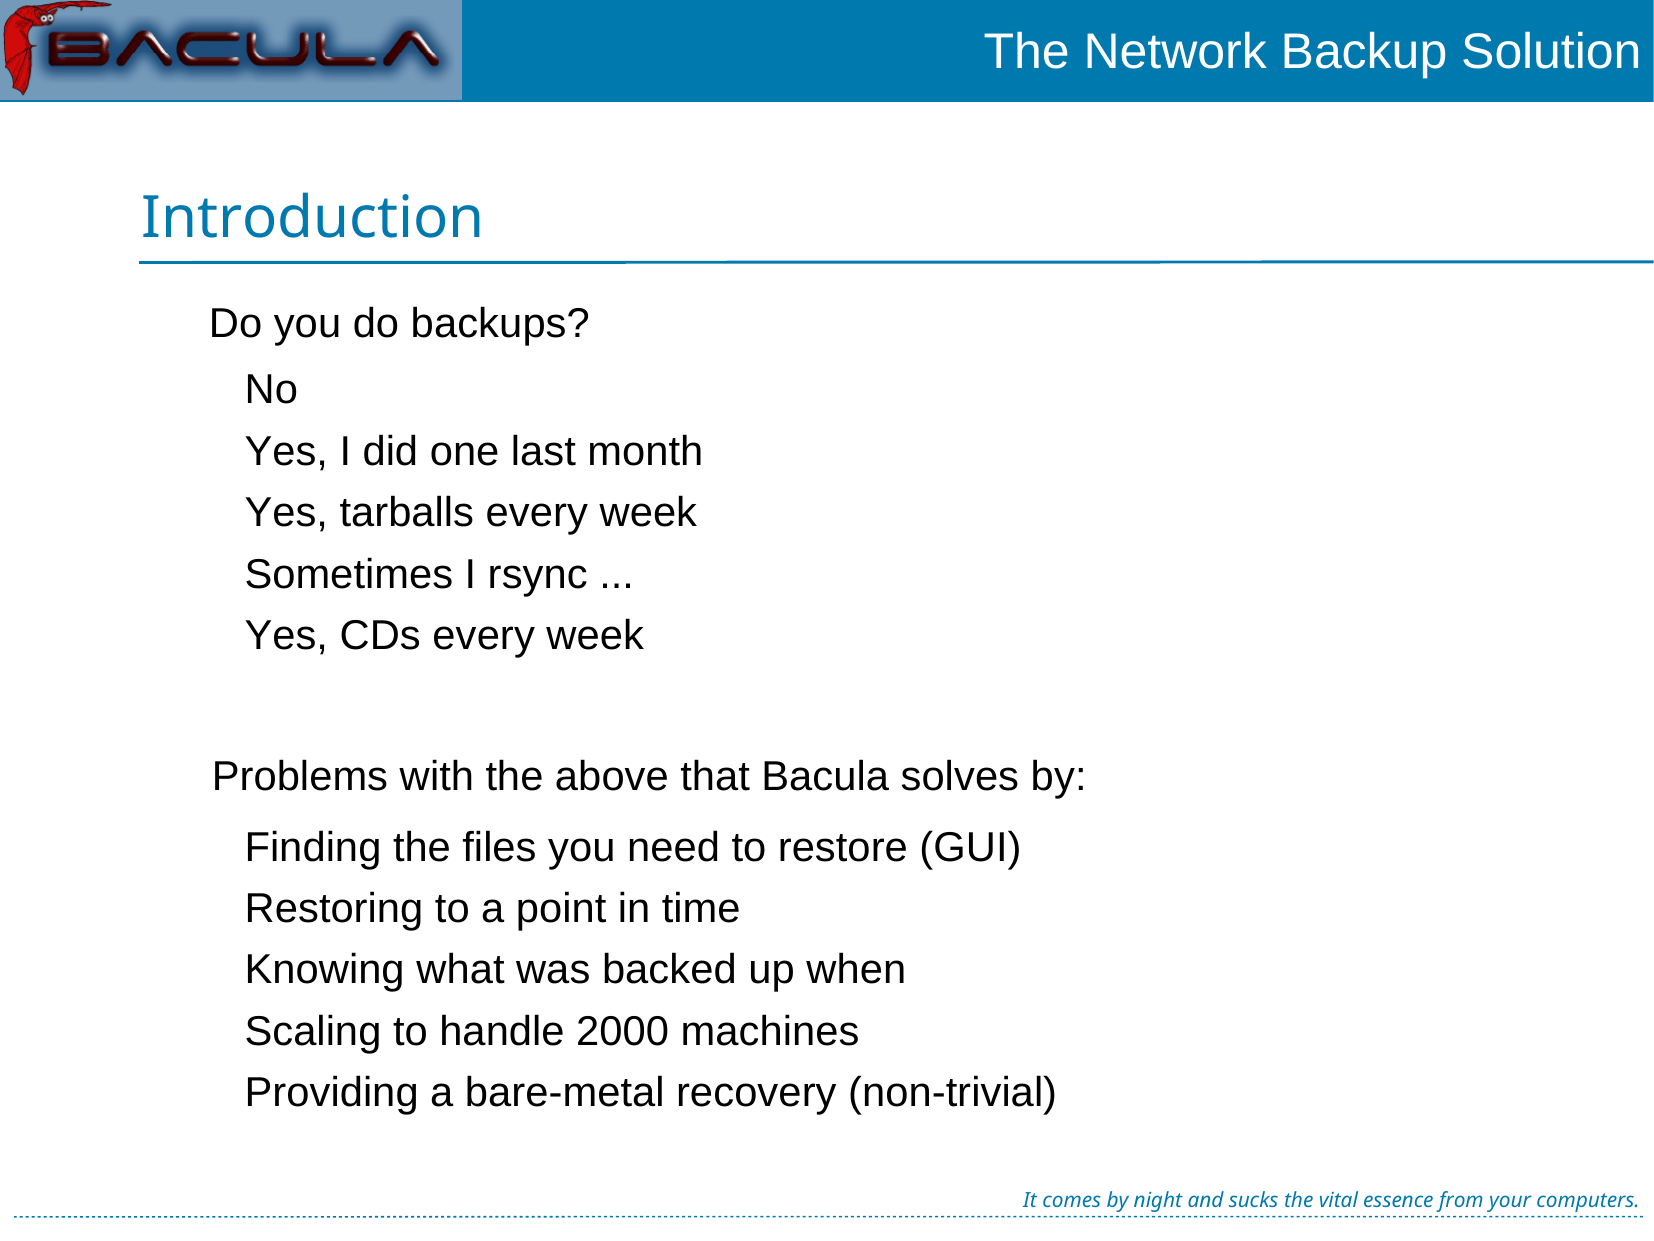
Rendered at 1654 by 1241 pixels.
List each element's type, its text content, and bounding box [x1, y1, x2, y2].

title Introduction [141, 150, 1501, 255]
list Do you do backups? No Yes, I did one last month Yes, tarballs every week Sometimes I rsync ... Yes, CDs every week Problems with the above that Bacula solves by: Finding the files you need to restore (GUI) Restoring to a point in time Knowing what was backed up when Scaling to handle 2000 machines Providing a bare-metal recovery (non-trivial) [150, 300, 1534, 1154]
picture [0, 0, 461, 99]
